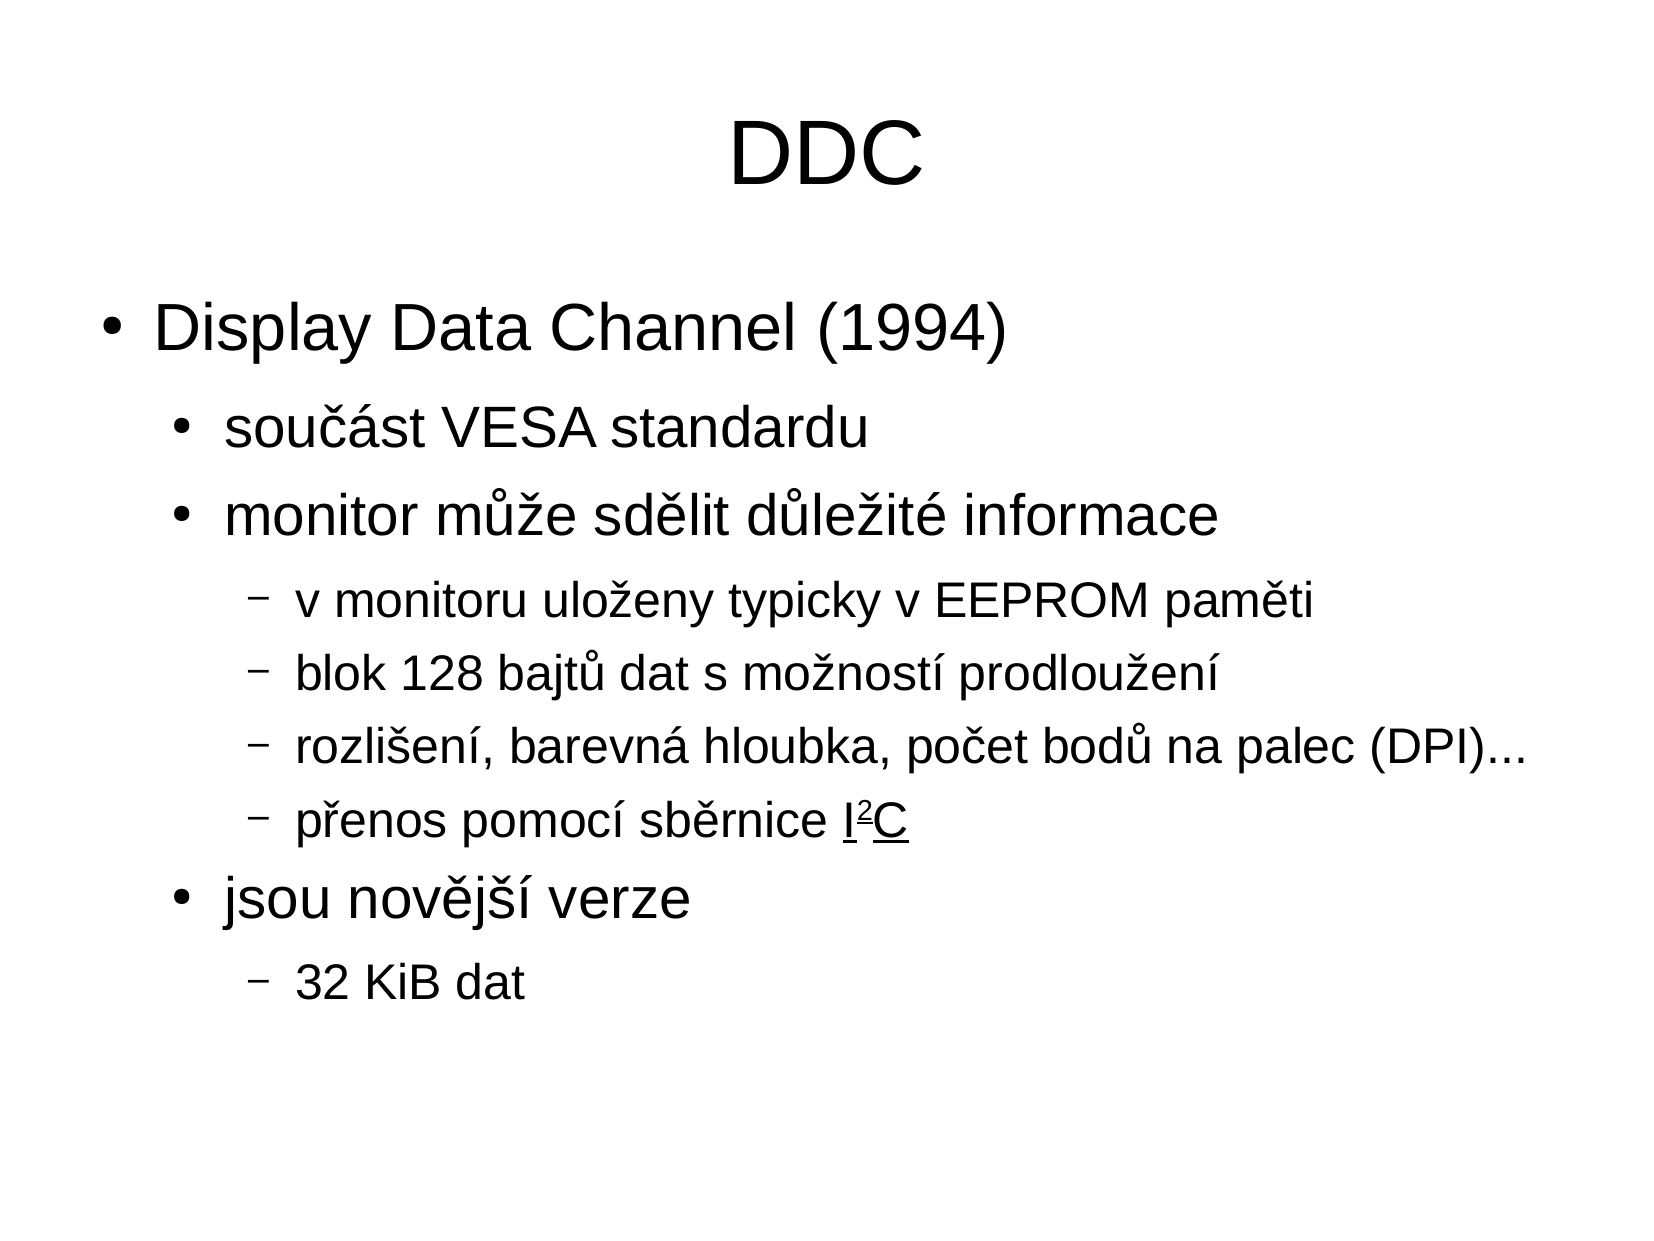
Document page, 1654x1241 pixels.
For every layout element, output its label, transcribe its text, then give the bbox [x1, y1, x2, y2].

list Display Data Channel (1994) součást VESA standardu monitor může sdělit důležité informace v monitoru uloženy typicky v EEPROM paměti blok 128 bajtů dat s možností prodloužení rozlišení, barevná hloubka, počet bodů na palec (DPI)... přenos pomocí sběrnice I2C jsou novější verze 32 KiB dat [82, 290, 1571, 1109]
title DDC [82, 49, 1571, 257]
